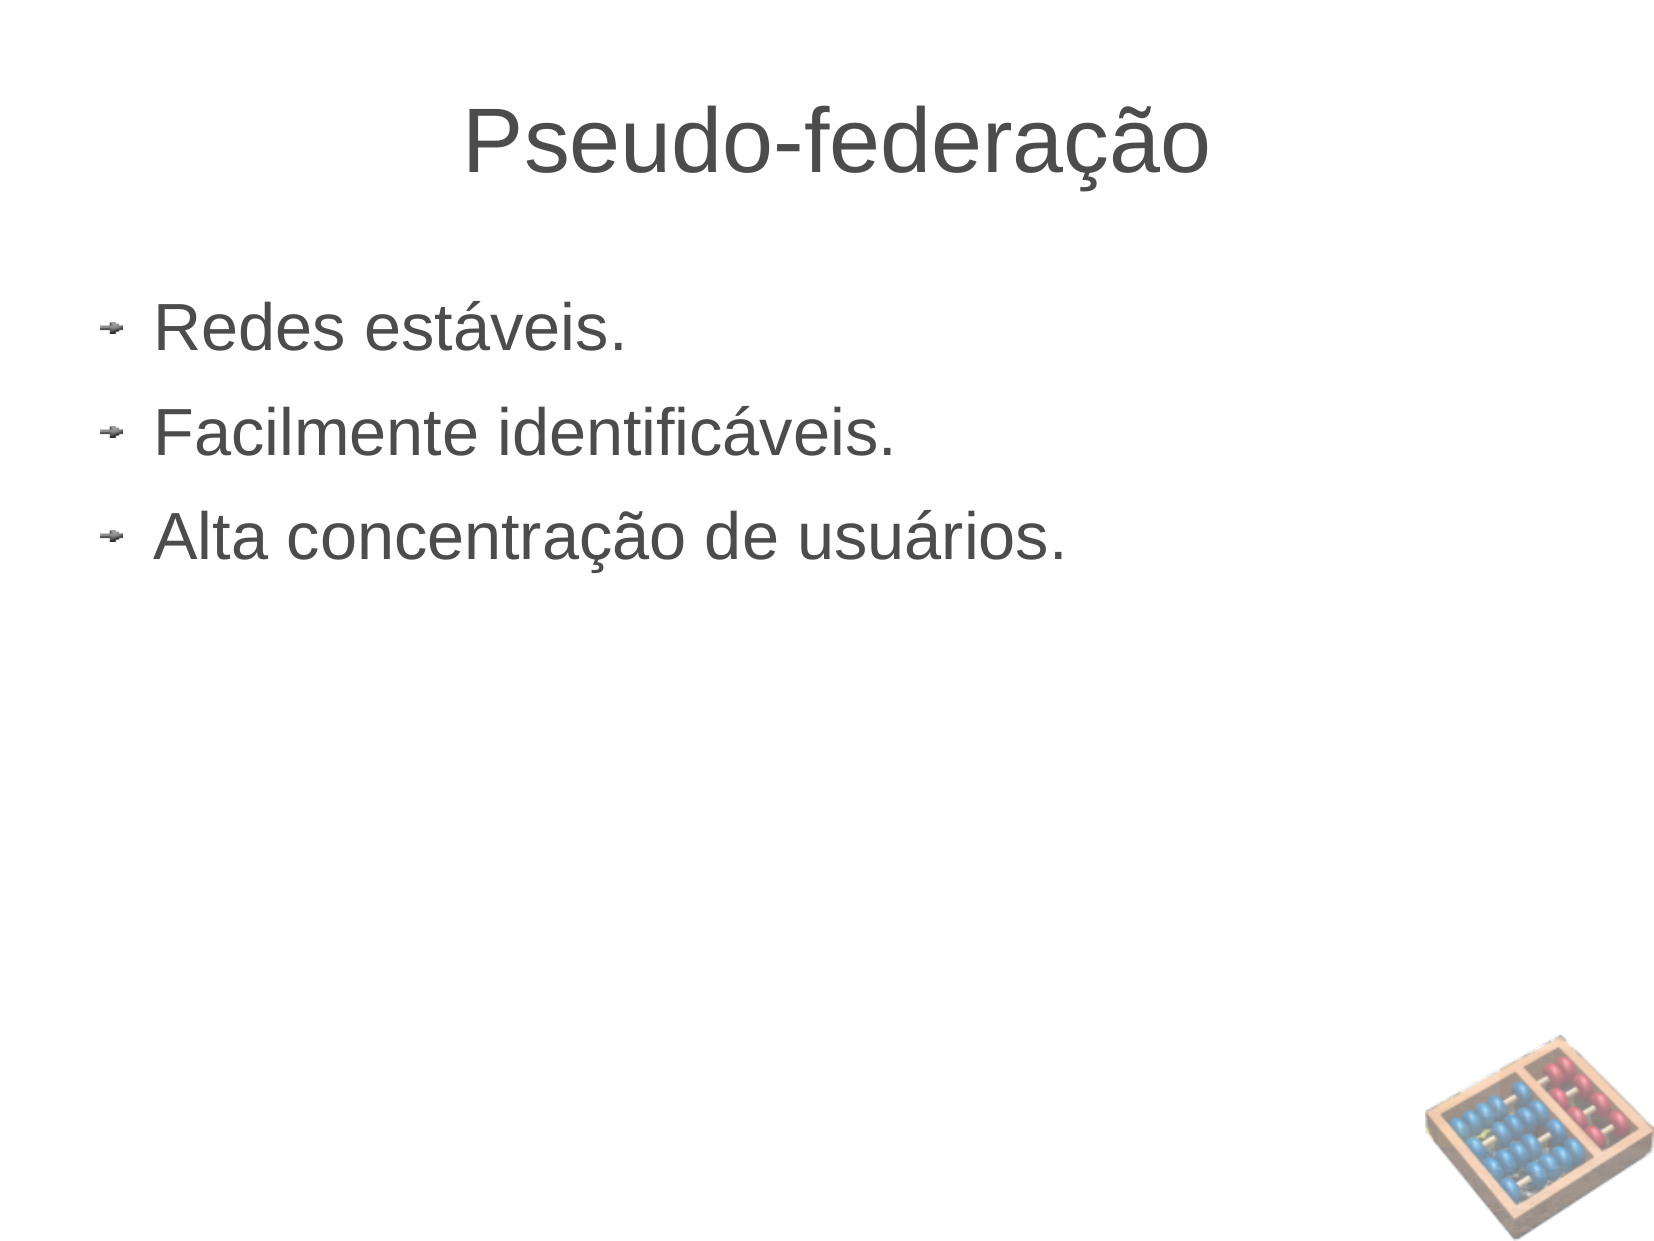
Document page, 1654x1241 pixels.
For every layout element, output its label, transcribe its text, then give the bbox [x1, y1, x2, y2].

list Redes estáveis. Facilmente identificáveis. Alta concentração de usuários. [82, 290, 1571, 1109]
title Pseudo-federação [75, 44, 1601, 238]
